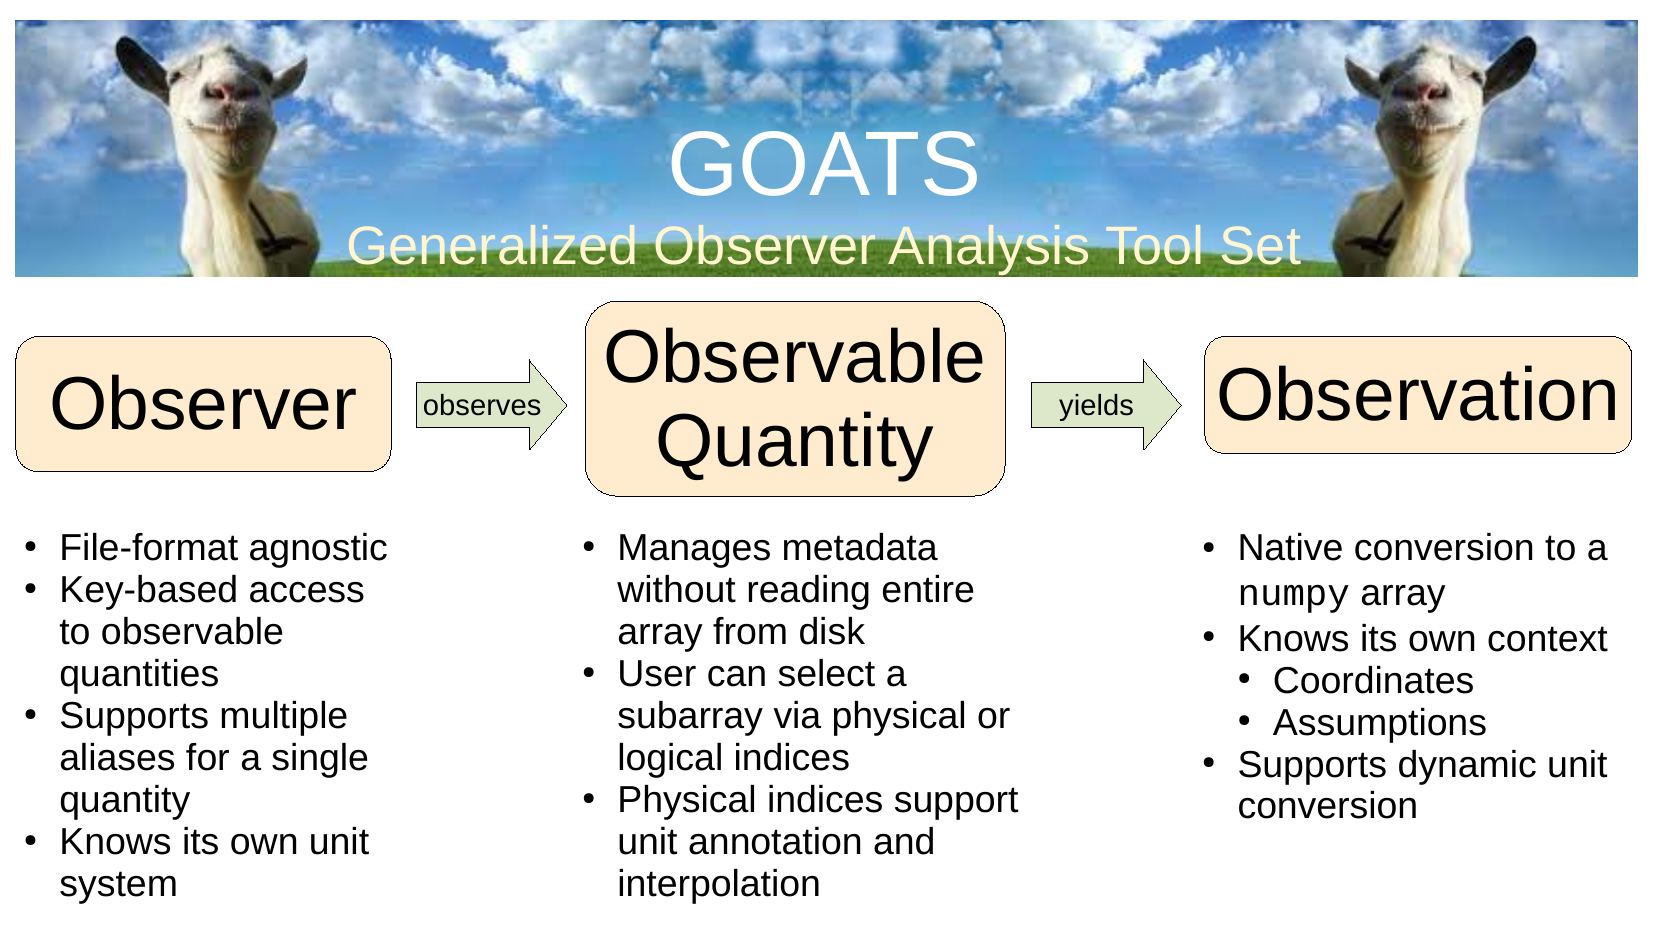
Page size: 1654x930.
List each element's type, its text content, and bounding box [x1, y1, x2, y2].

picture [15, 20, 1638, 277]
text_box Observable Quantity [585, 301, 1006, 497]
text_box yields [1031, 359, 1182, 450]
text_box Manages metadata without reading entire array from disk User can select a subarray via physical or logical indices Physical indices support unit annotation and interpolation [567, 519, 1063, 912]
text_box GOATS Generalized Observer Analysis Tool Set [331, 105, 1318, 284]
text_box Native conversion to a numpy array Knows its own context Coordinates Assumptions Supports dynamic unit conversion [1187, 519, 1647, 835]
text_box File-format agnostic Key-based access to observable quantities Supports multiple aliases for a single quantity Knows its own unit system [9, 519, 415, 912]
text_box Observer [15, 336, 392, 472]
text_box observes [416, 359, 567, 450]
text_box Observation [1204, 336, 1632, 454]
